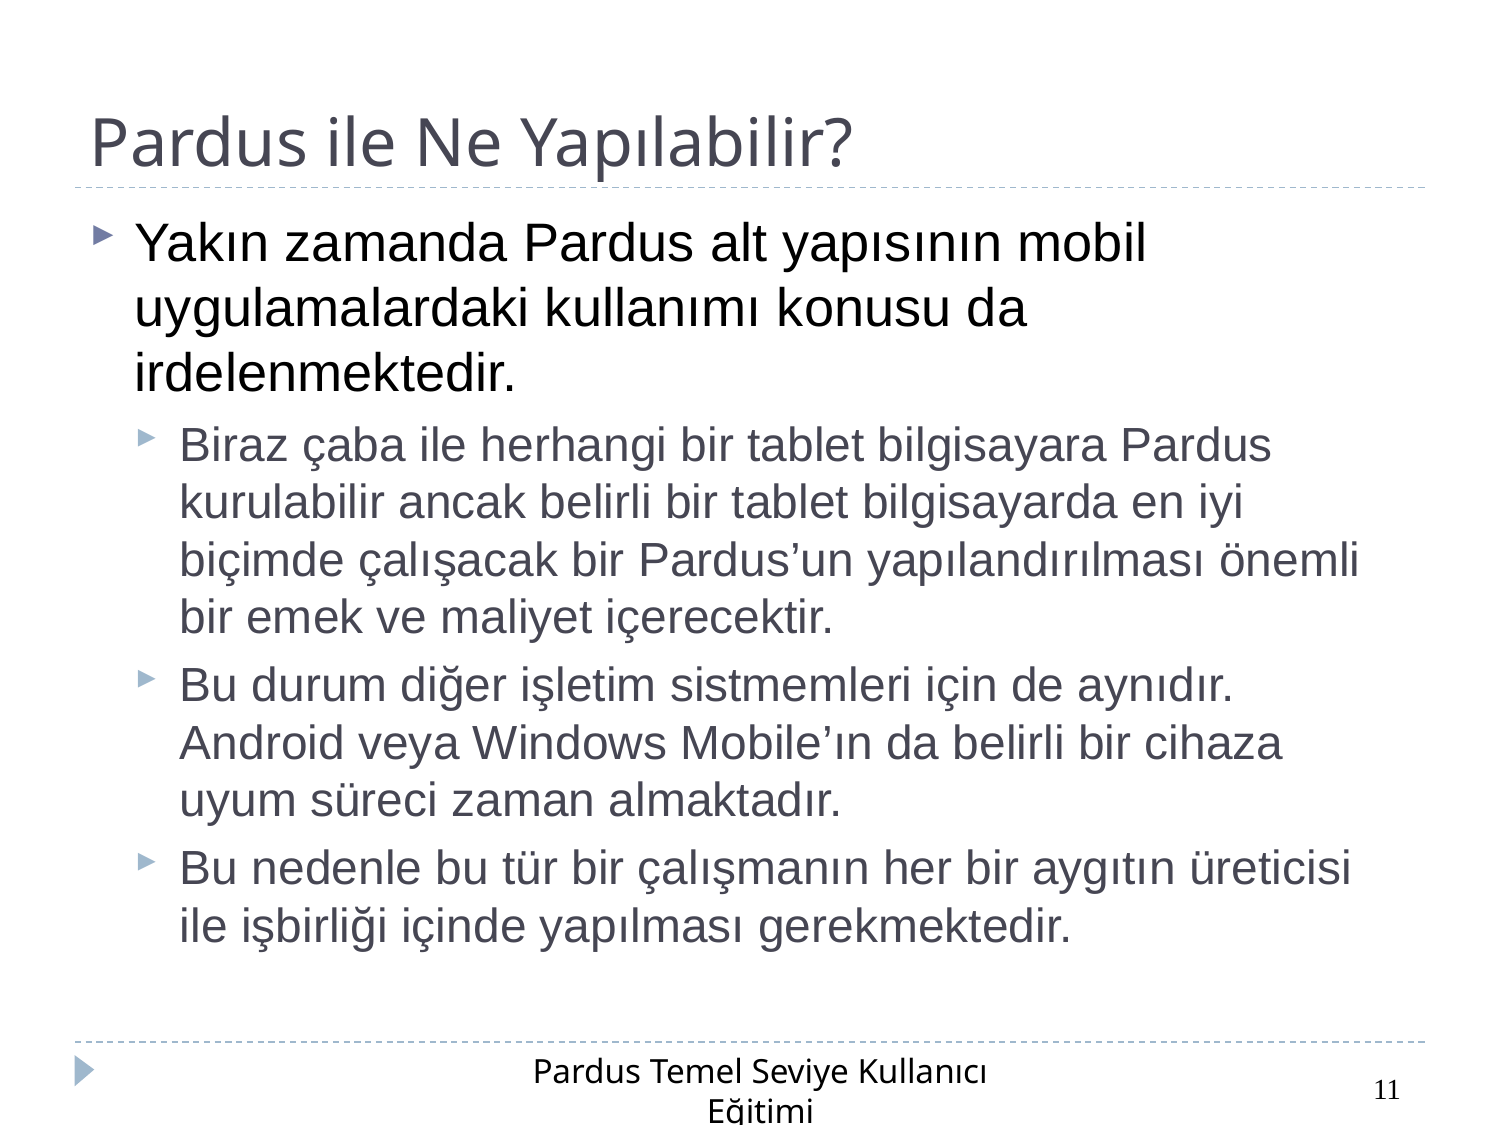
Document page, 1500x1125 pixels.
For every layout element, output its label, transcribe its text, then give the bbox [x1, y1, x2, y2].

title Pardus ile Ne Yapılabilir? [75, 24, 1425, 188]
list Yakın zamanda Pardus alt yapısının mobil uygulamalardaki kullanımı konusu da irdelenmektedir. Biraz çaba ile herhangi bir tablet bilgisayara Pardus kurulabilir ancak belirli bir tablet bilgisayarda en iyi biçimde çalışacak bir Pardus’un yapılandırılması önemli bir emek ve maliyet içerecektir. Bu durum diğer işletim sistmemleri için de aynıdır. Android veya Windows Mobile’ın da belirli bir cihaza uyum süreci zaman almaktadır. Bu nedenle bu tür bir çalışmanın her bir aygıtın üreticisi ile işbirliği içinde yapılması gerekmektedir. [75, 200, 1425, 1010]
